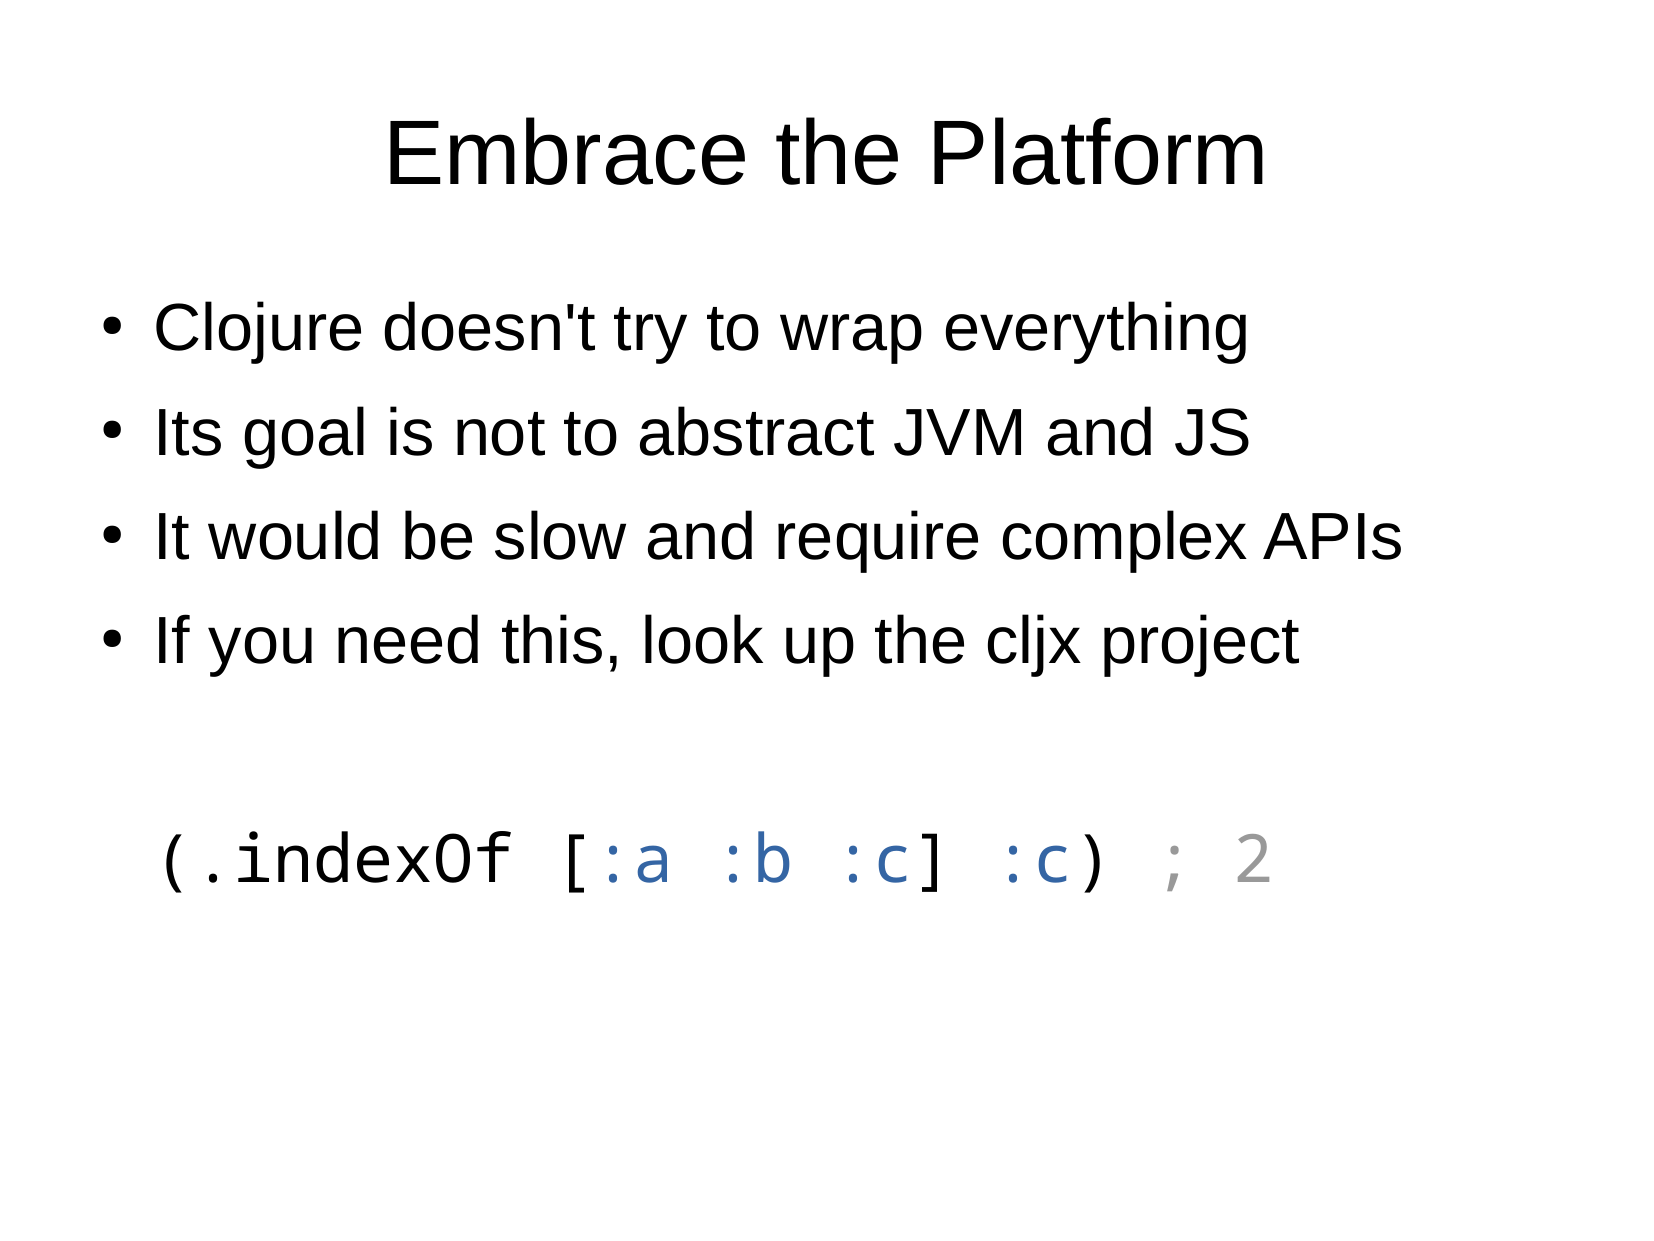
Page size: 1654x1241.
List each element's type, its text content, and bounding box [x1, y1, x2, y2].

title Embrace the Platform [82, 49, 1571, 257]
list Clojure doesn't try to wrap everything Its goal is not to abstract JVM and JS It would be slow and require complex APIs If you need this, look up the cljx project (.indexOf [:a :b :c] :c) ; 2 [82, 290, 1571, 1010]
